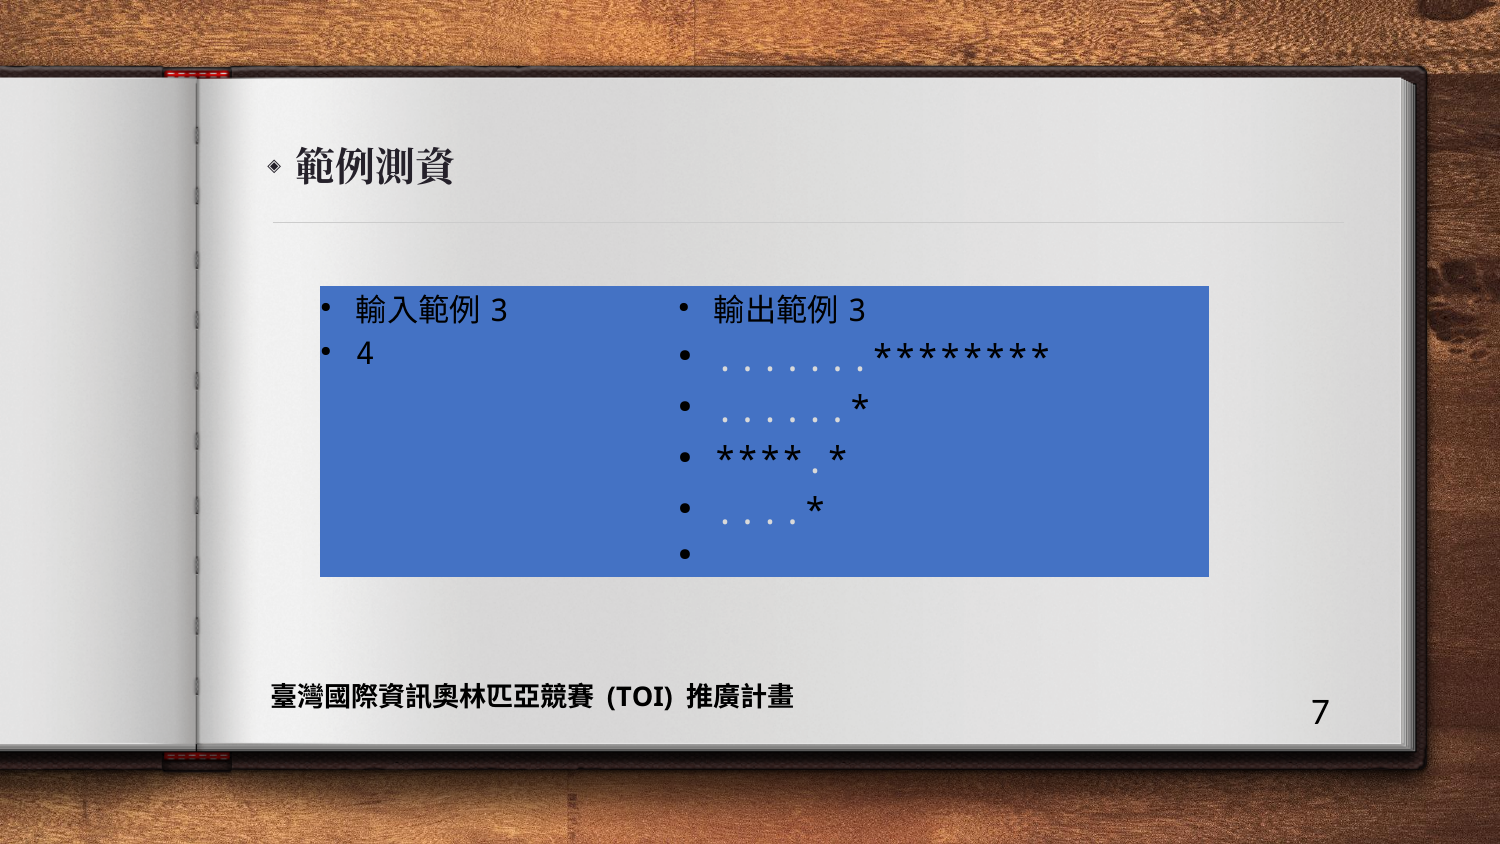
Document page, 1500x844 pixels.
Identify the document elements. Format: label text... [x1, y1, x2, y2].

table_header 輸出範例3 .......******** ......* ****.* ....* [678, 286, 1209, 577]
text_box [1295, 672, 1386, 737]
table_header 輸入範例3 4 [320, 286, 678, 577]
list 範例測資 [252, 126, 1194, 205]
